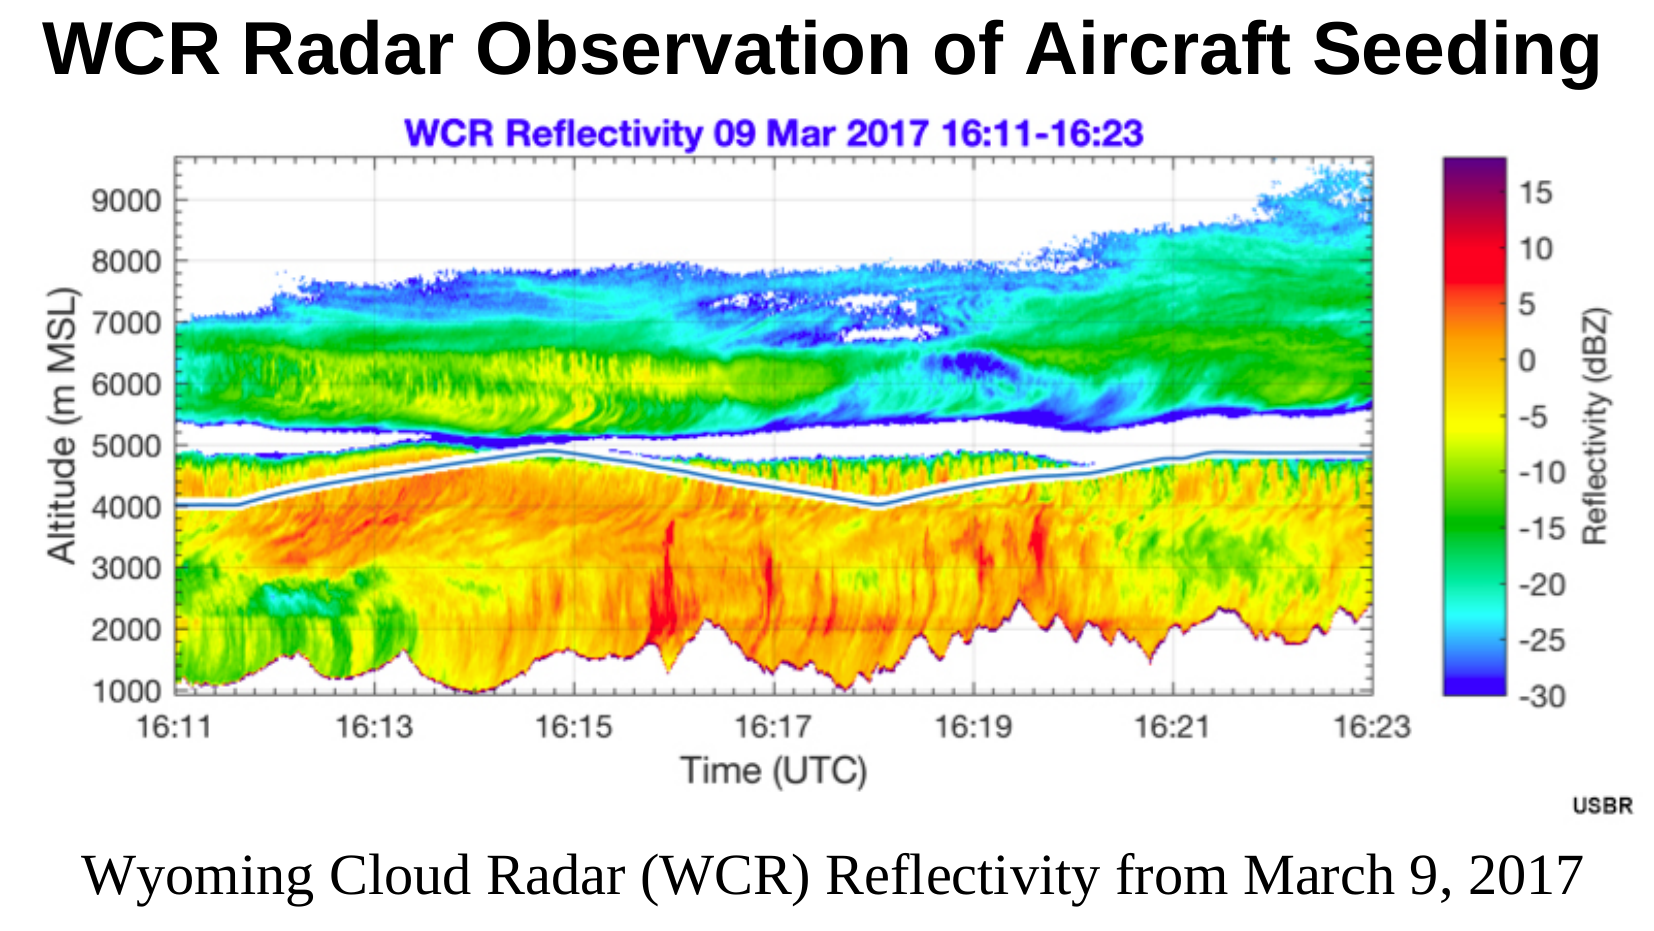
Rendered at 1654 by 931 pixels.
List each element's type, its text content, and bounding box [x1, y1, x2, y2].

text_box Wyoming Cloud Radar (WCR) Reflectivity from March 9, 2017 [66, 834, 1601, 931]
picture [13, 95, 1643, 826]
title WCR Radar Observation of Aircraft Seeding [0, 0, 1651, 95]
